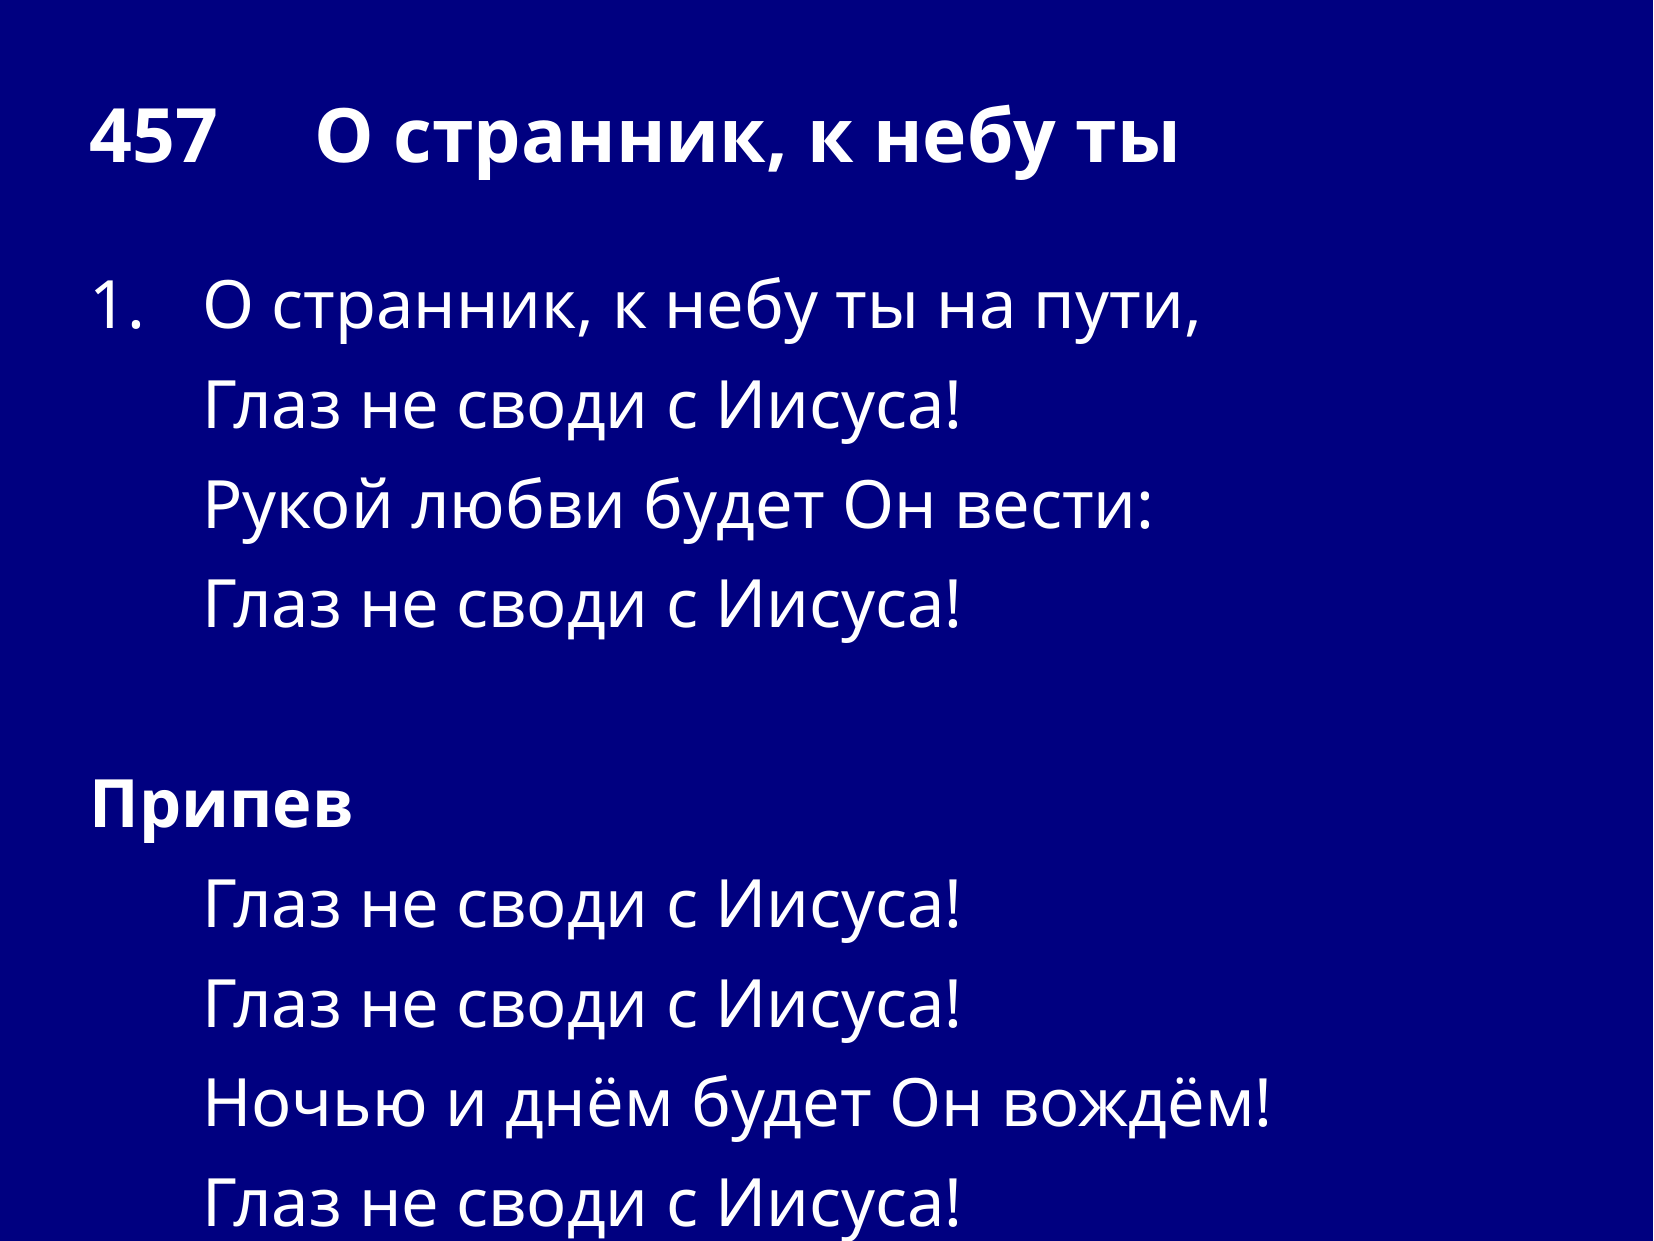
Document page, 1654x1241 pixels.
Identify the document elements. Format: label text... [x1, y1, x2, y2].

text_box 457 О странник, к небу ты [75, 75, 1576, 188]
text_box 1. О странник, к небу ты на пути, Глаз не своди с Иисуса! Рукой любви будет Он вести: Глаз не своди с Иисуса! Припев Глаз не своди с Иисуса! Глаз не своди с Иисуса! Ночью и днём будет Он вождём! Глаз не своди с Иисуса! [75, 188, 1576, 1163]
